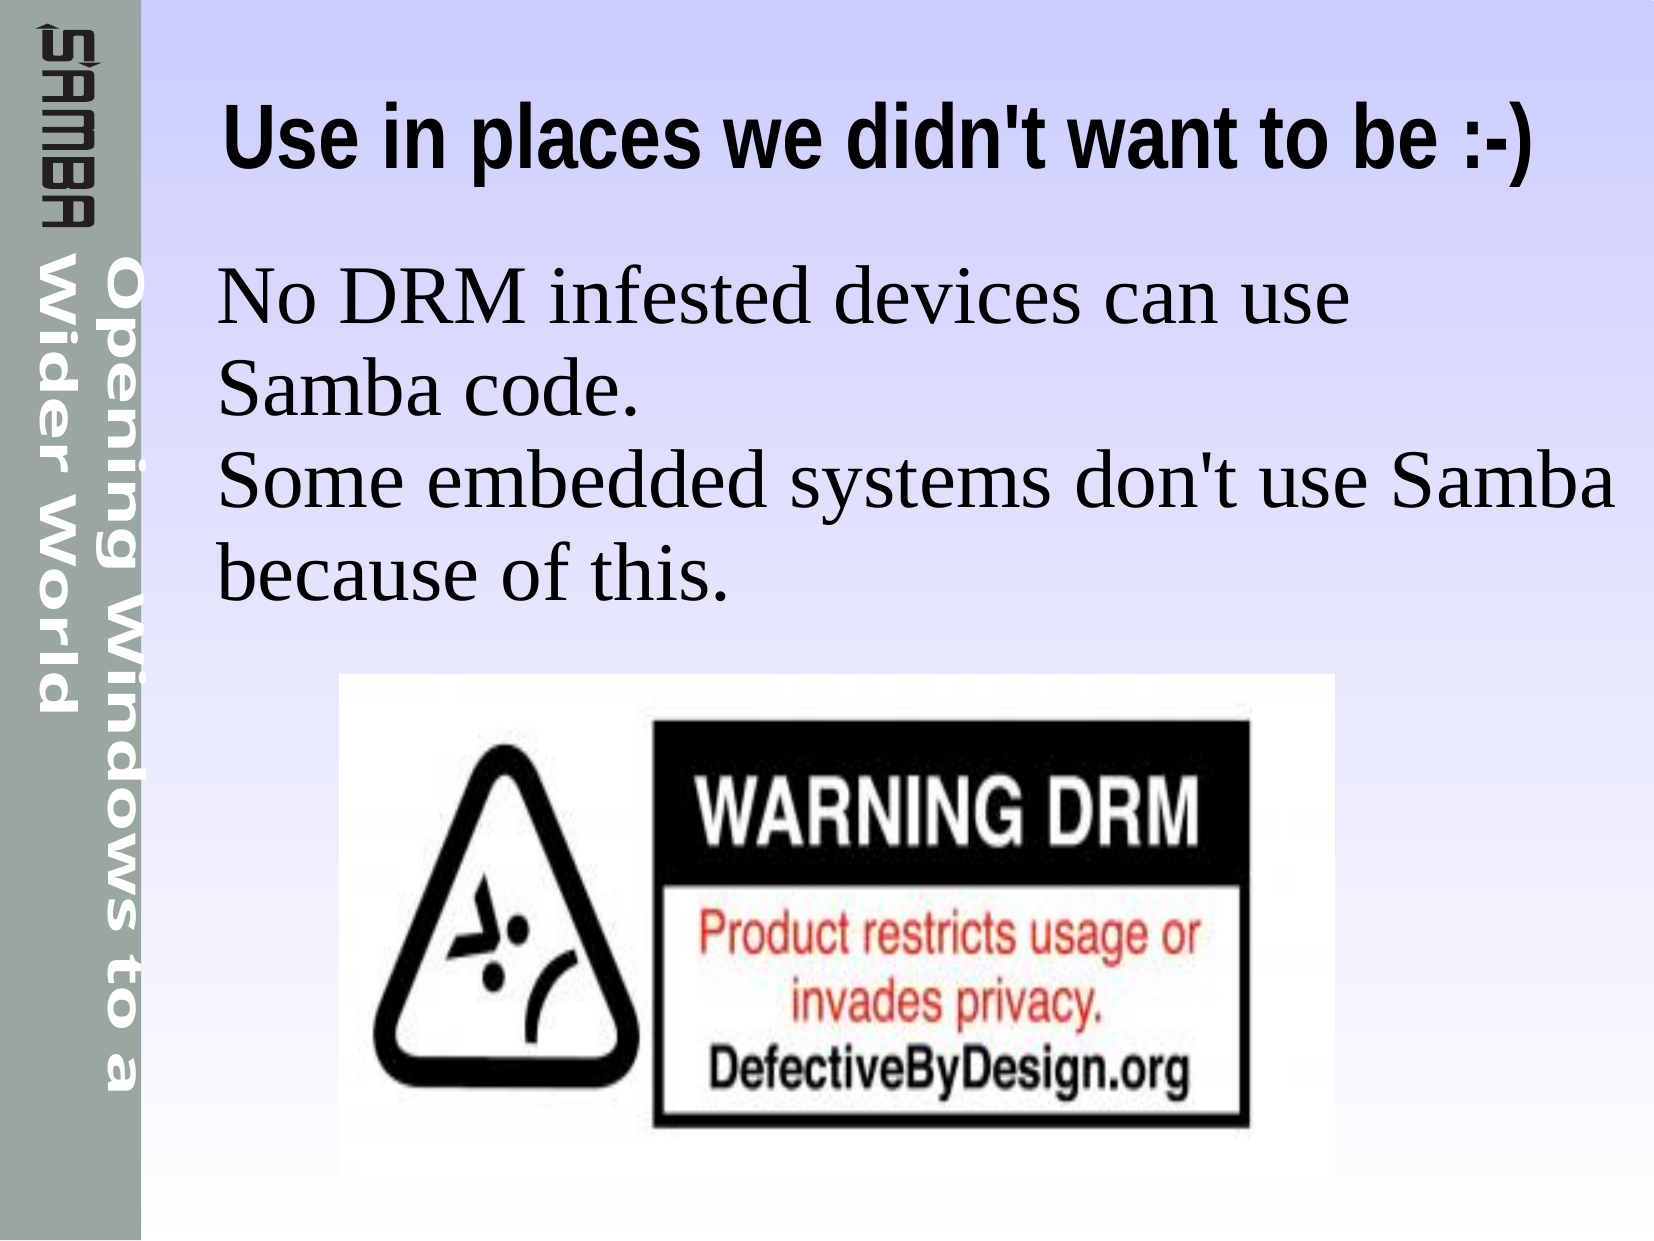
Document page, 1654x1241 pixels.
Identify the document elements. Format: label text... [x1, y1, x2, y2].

text_box [1383, 119, 1397, 176]
text_box No DRM infested devices can use Samba code. Some embedded systems don't use Samba because of this. [216, 249, 1619, 620]
title Use in places we didn't want to be :-) [173, 31, 1586, 239]
picture [339, 674, 1335, 1181]
